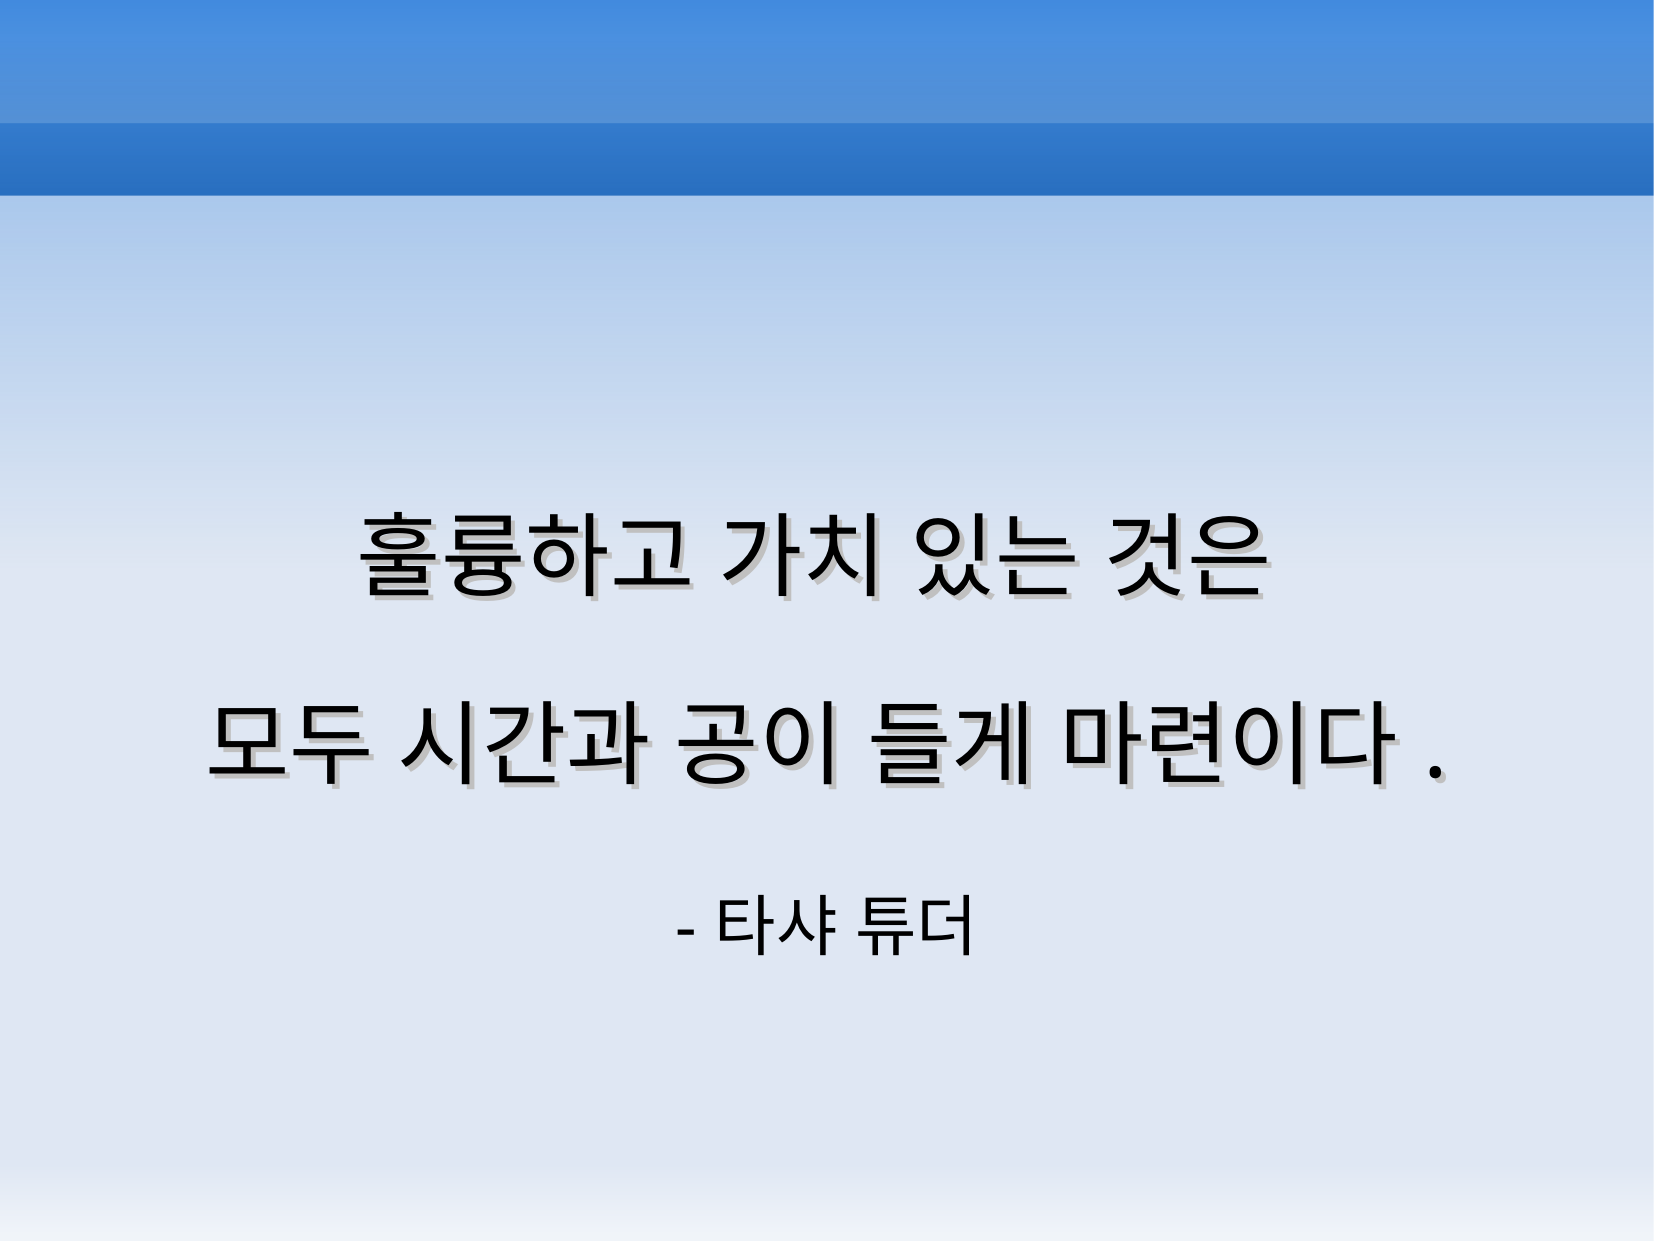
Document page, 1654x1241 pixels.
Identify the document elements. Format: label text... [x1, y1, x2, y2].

picture [0, 0, 1654, 1241]
subtitle 훌륭하고 가치 있는 것은 모두 시간과 공이 들게 마련이다. -타샤 튜더 [82, 297, 1571, 1102]
